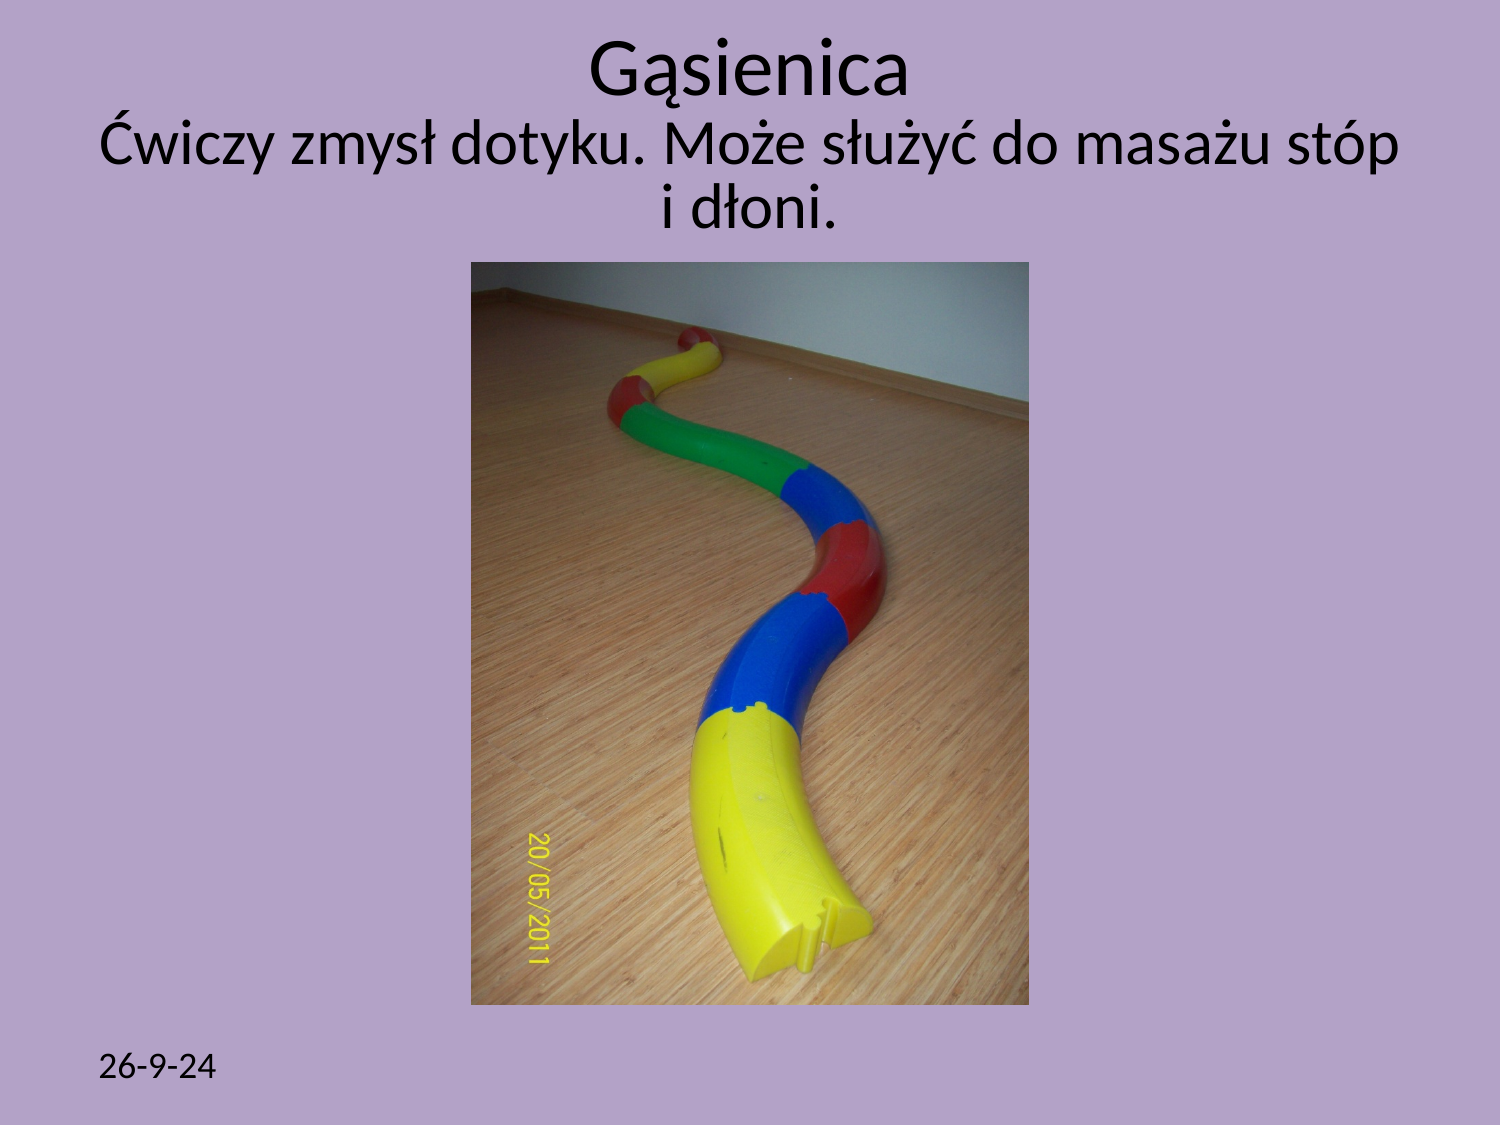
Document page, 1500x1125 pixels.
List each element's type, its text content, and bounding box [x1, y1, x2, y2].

picture [471, 262, 1029, 1005]
title Gąsienica Ćwiczy zmysł dotyku. Może służyć do masażu stóp i dłoni. [75, 45, 1425, 233]
